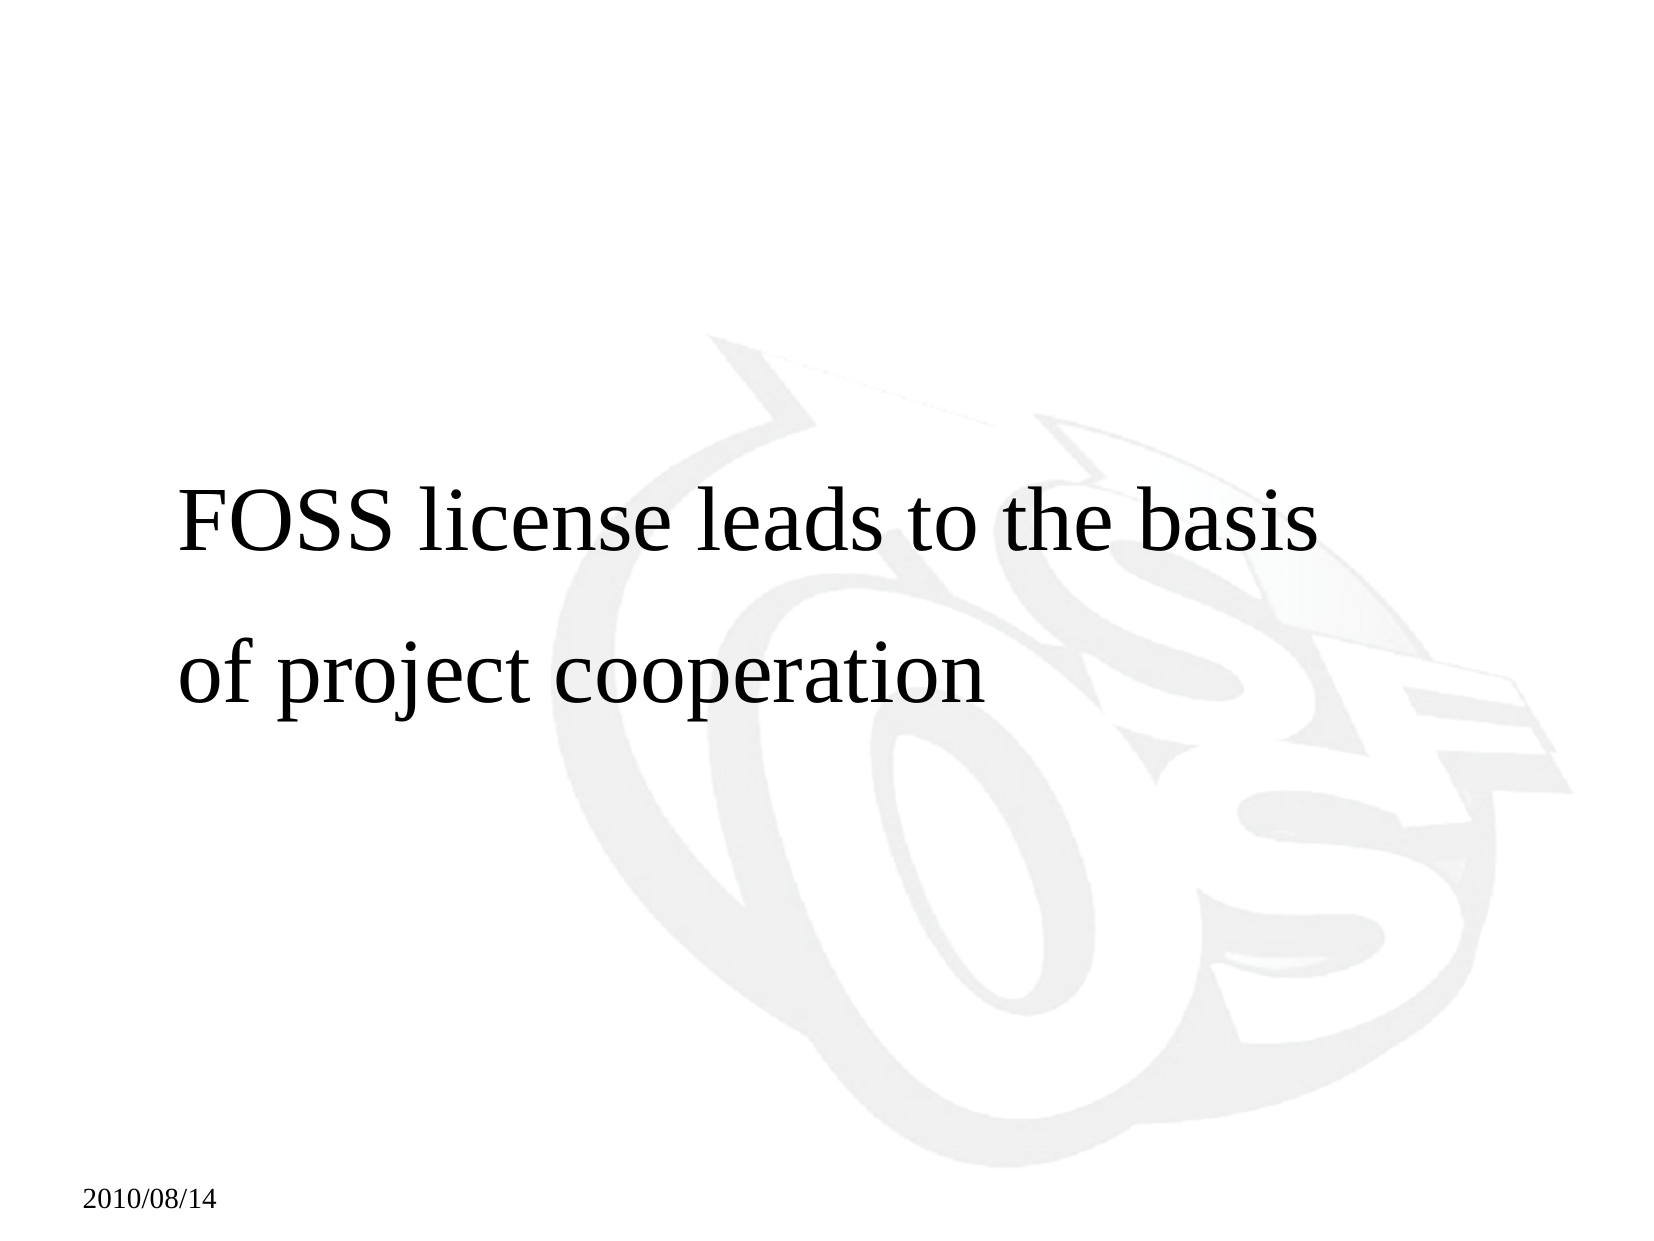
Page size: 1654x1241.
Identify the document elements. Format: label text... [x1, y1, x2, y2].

title FOSS license leads to the basis of project cooperation [177, 431, 1418, 709]
picture [551, 331, 1577, 1170]
